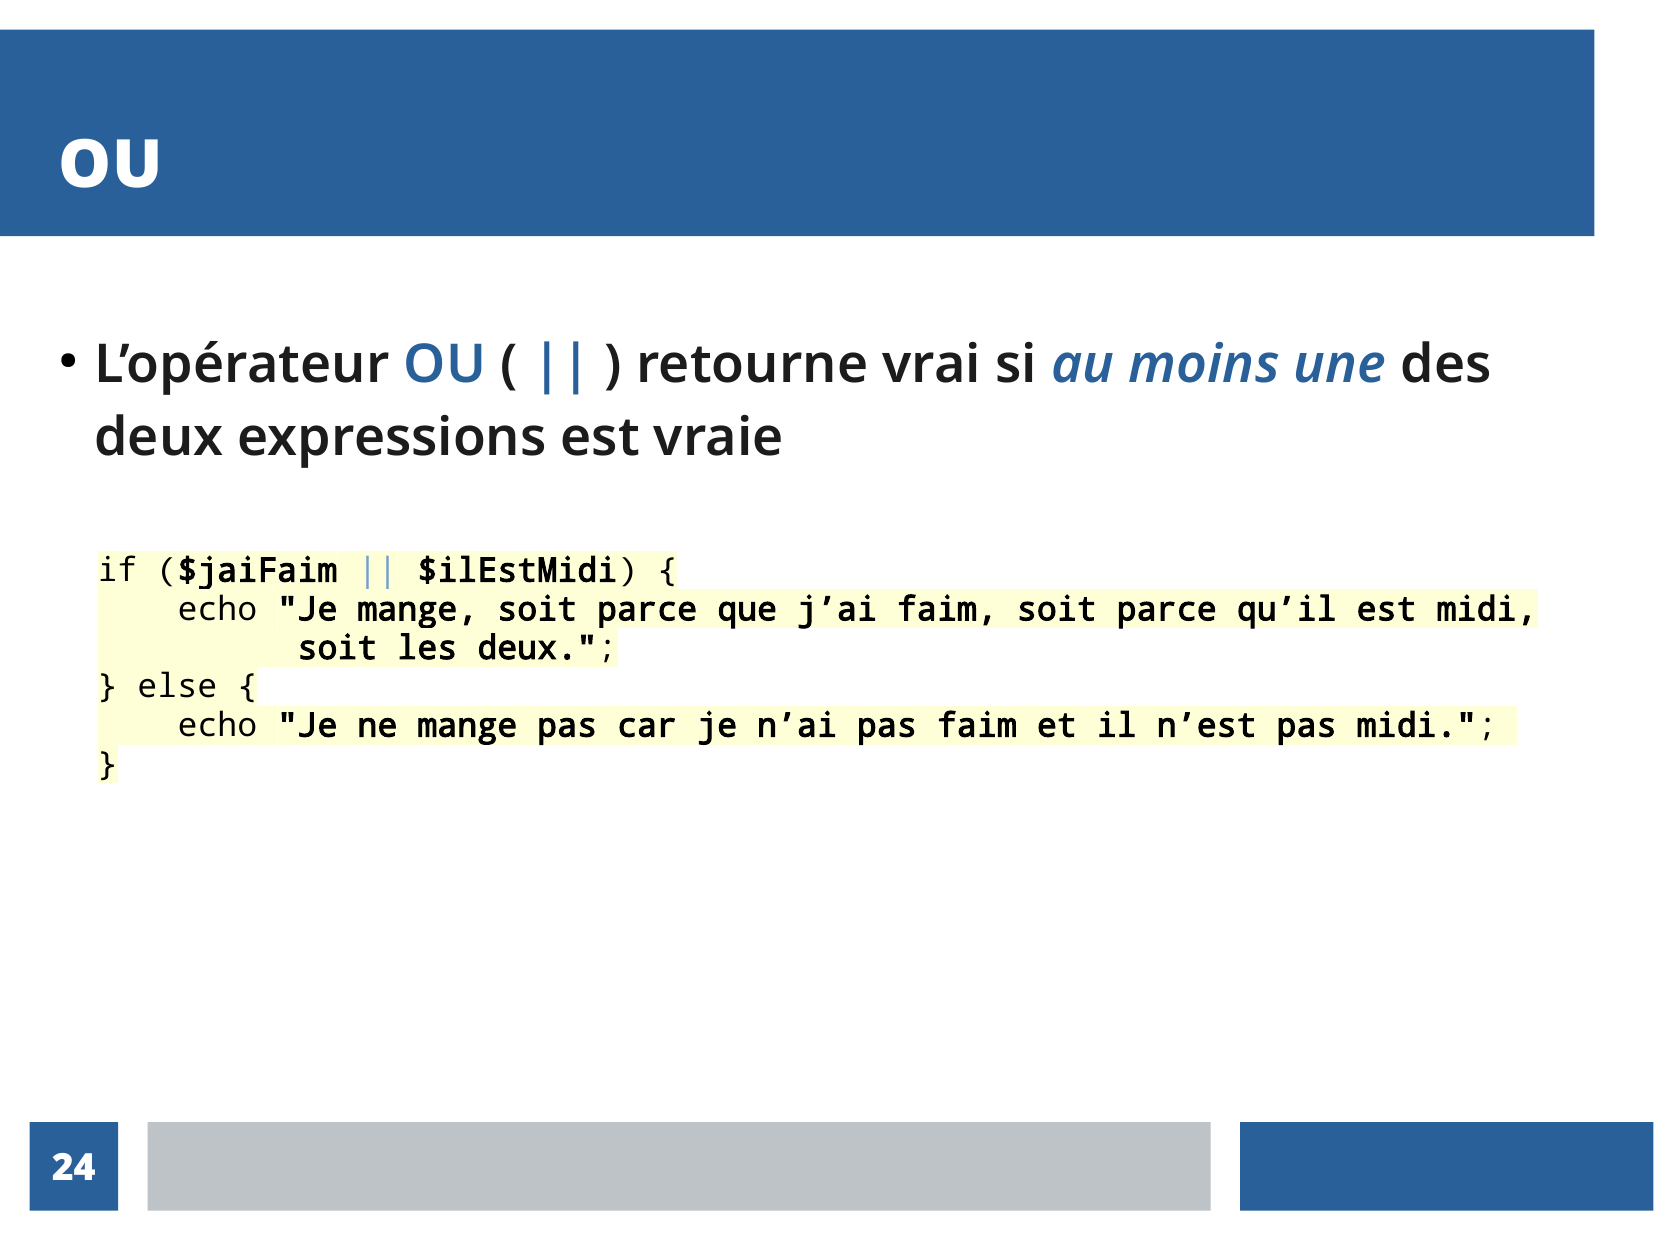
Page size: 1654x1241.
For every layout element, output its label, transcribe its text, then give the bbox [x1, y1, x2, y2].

title OU [59, 59, 1595, 207]
list L’opérateur OU ( || ) retourne vrai si au moins une des deux expressions est vraie [59, 324, 1565, 473]
text_box if ($jaiFaim || $ilEstMidi) { echo "Je mange, soit parce que j’ai faim, soit parce qu’il est midi, soit les deux."; } else { echo "Je ne mange pas car je n’ai pas faim et il n’est pas midi."; } [82, 543, 1642, 867]
